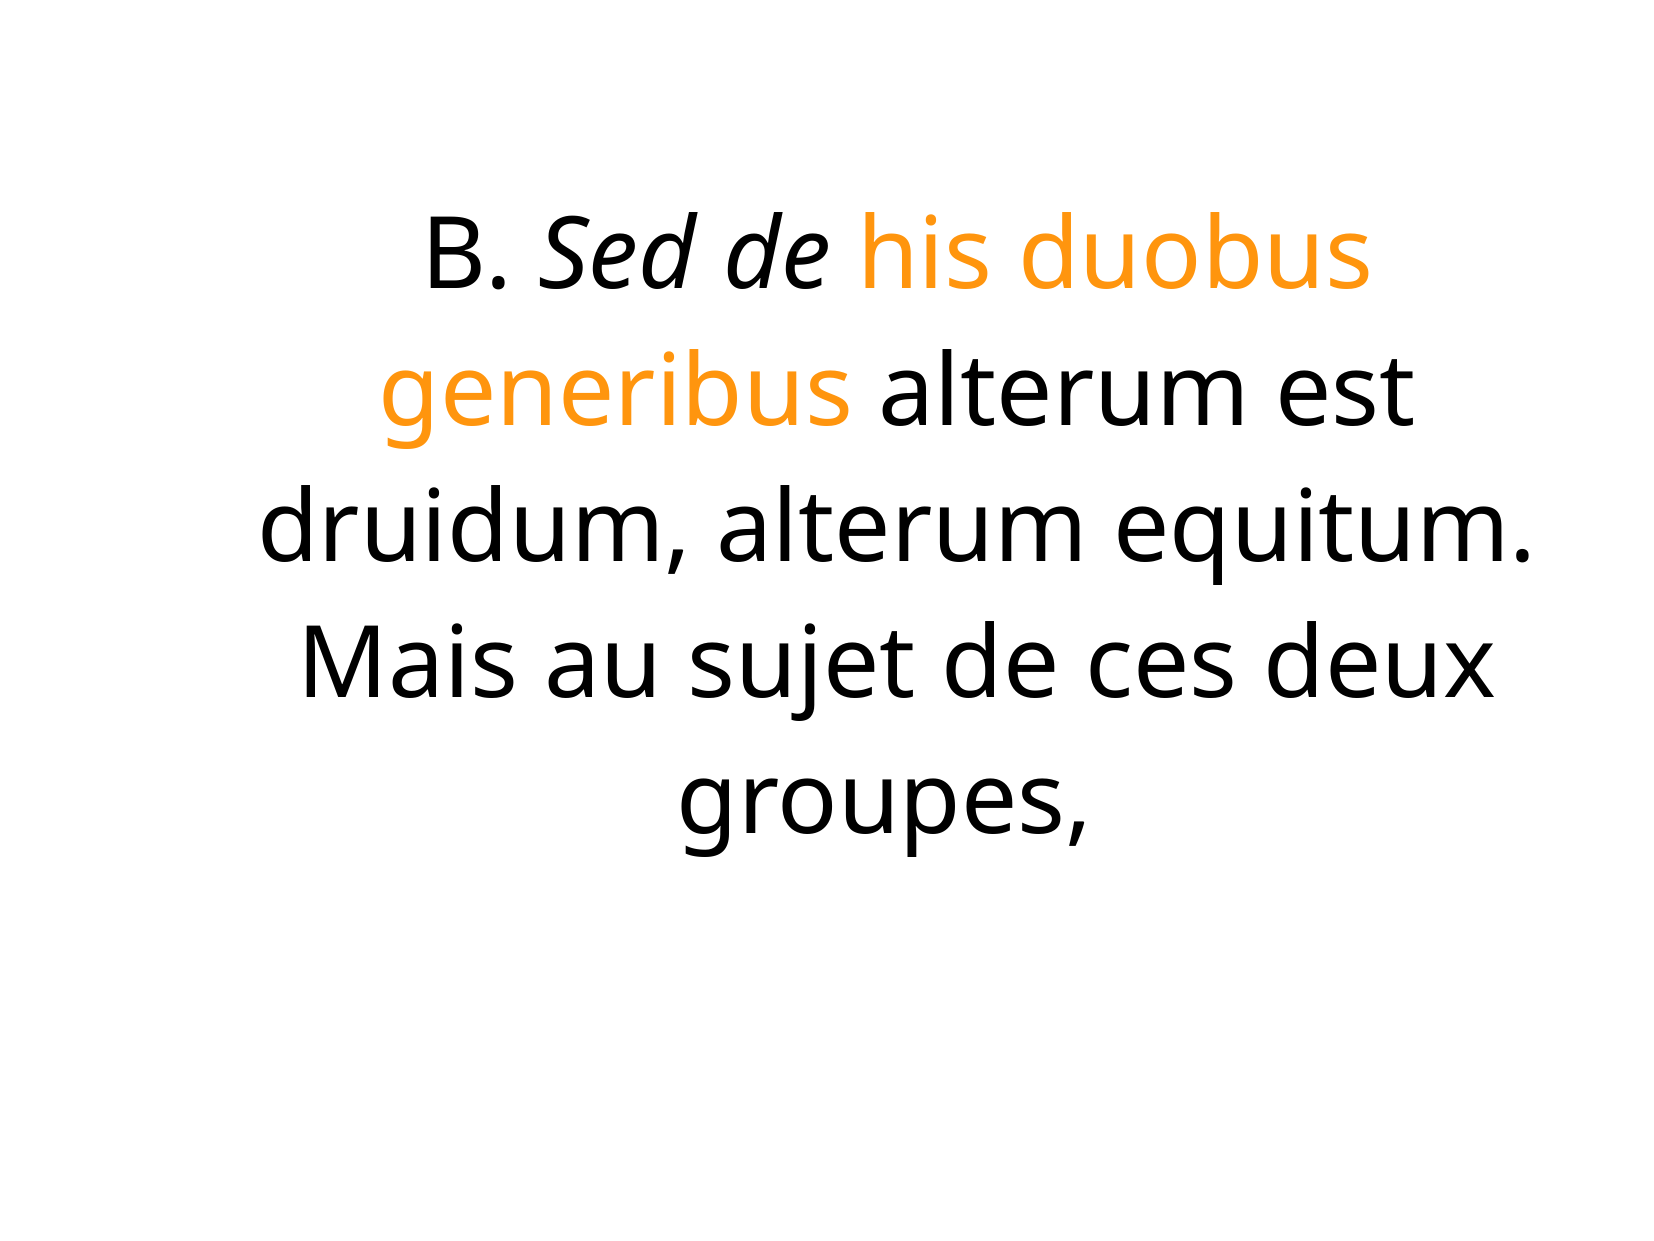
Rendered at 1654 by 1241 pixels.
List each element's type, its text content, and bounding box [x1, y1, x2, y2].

subtitle B. Sed de his duobus generibus alterum est druidum, alterum equitum. Mais au sujet de ces deux groupes, [82, 118, 1571, 1063]
